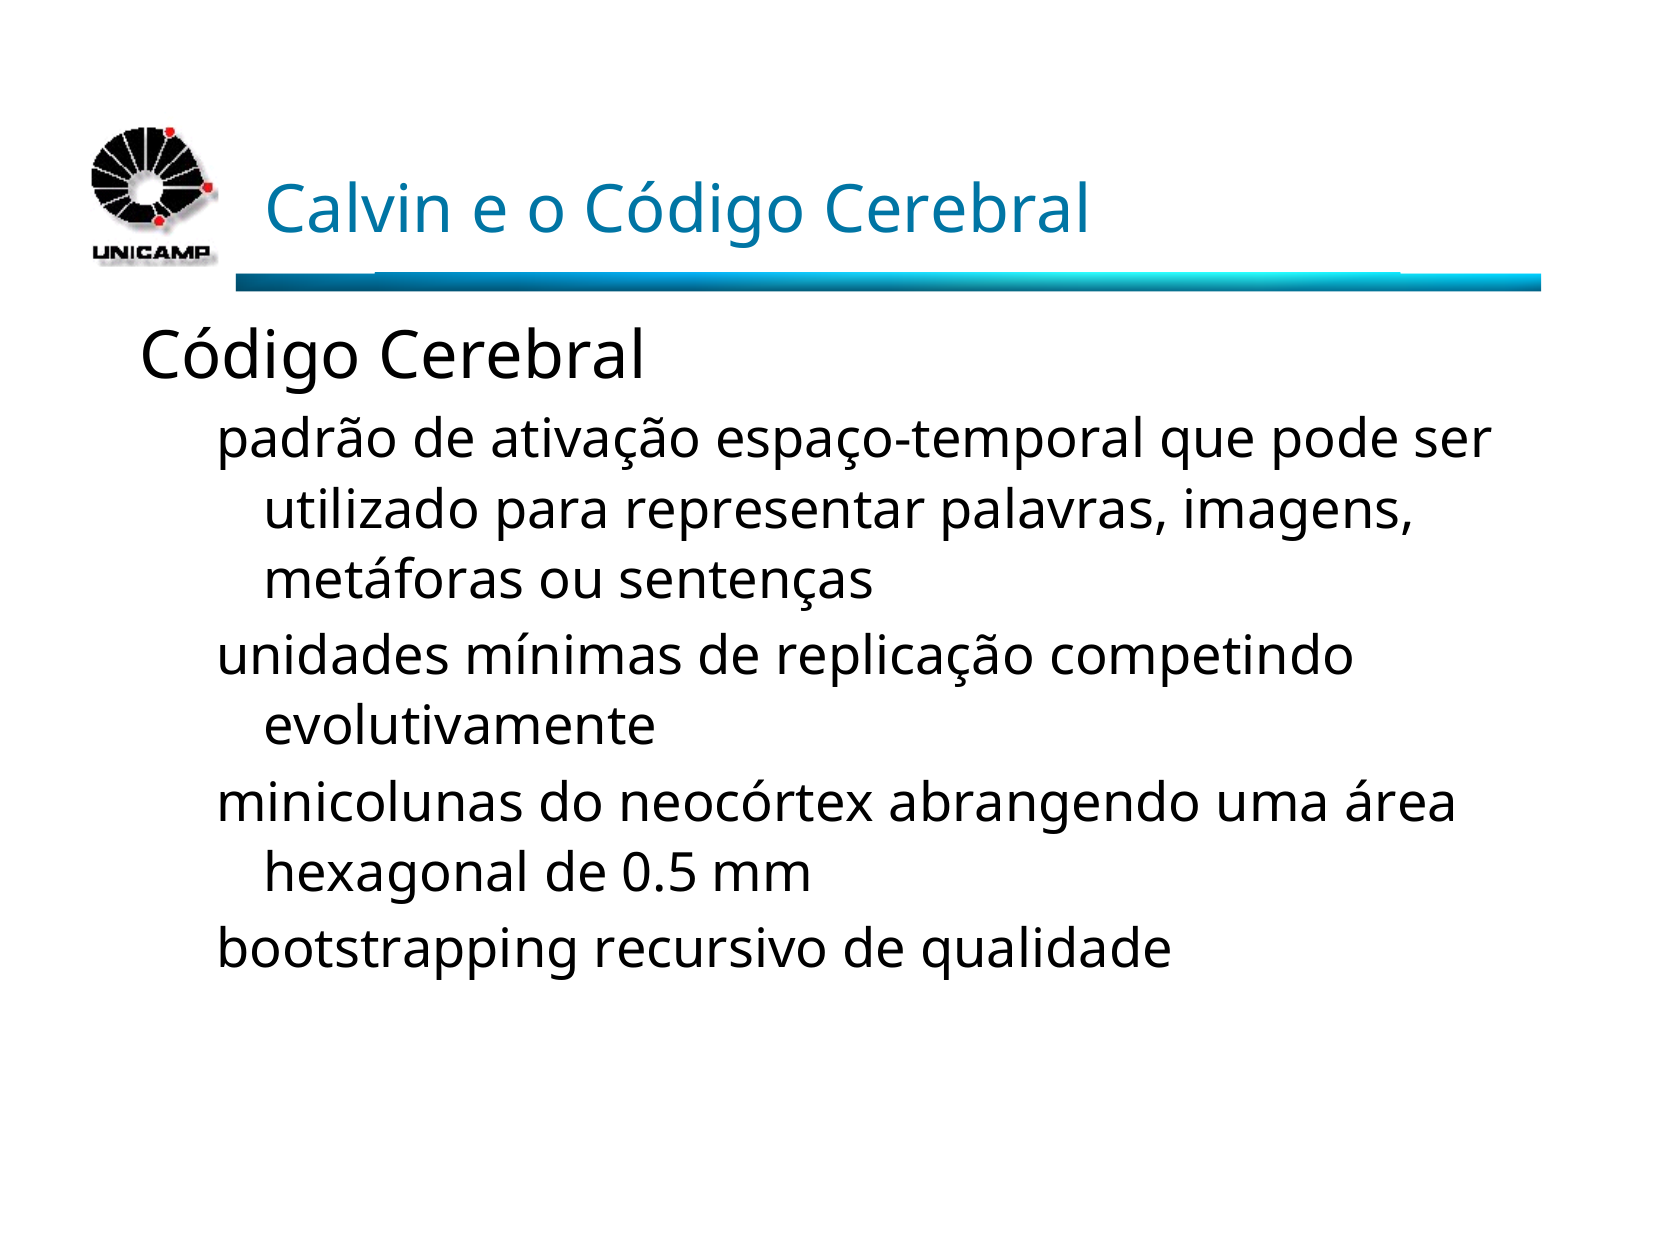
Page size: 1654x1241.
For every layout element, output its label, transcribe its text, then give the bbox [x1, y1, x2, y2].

list Código Cerebral padrão de ativação espaço-temporal que pode ser utilizado para representar palavras, imagens, metáforas ou sentenças unidades mínimas de replicação competindo evolutivamente minicolunas do neocórtex abrangendo uma área hexagonal de 0.5 mm bootstrapping recursivo de qualidade [121, 309, 1534, 1182]
picture [125, 272, 1654, 295]
title Calvin e o Código Cerebral [264, 42, 1534, 250]
